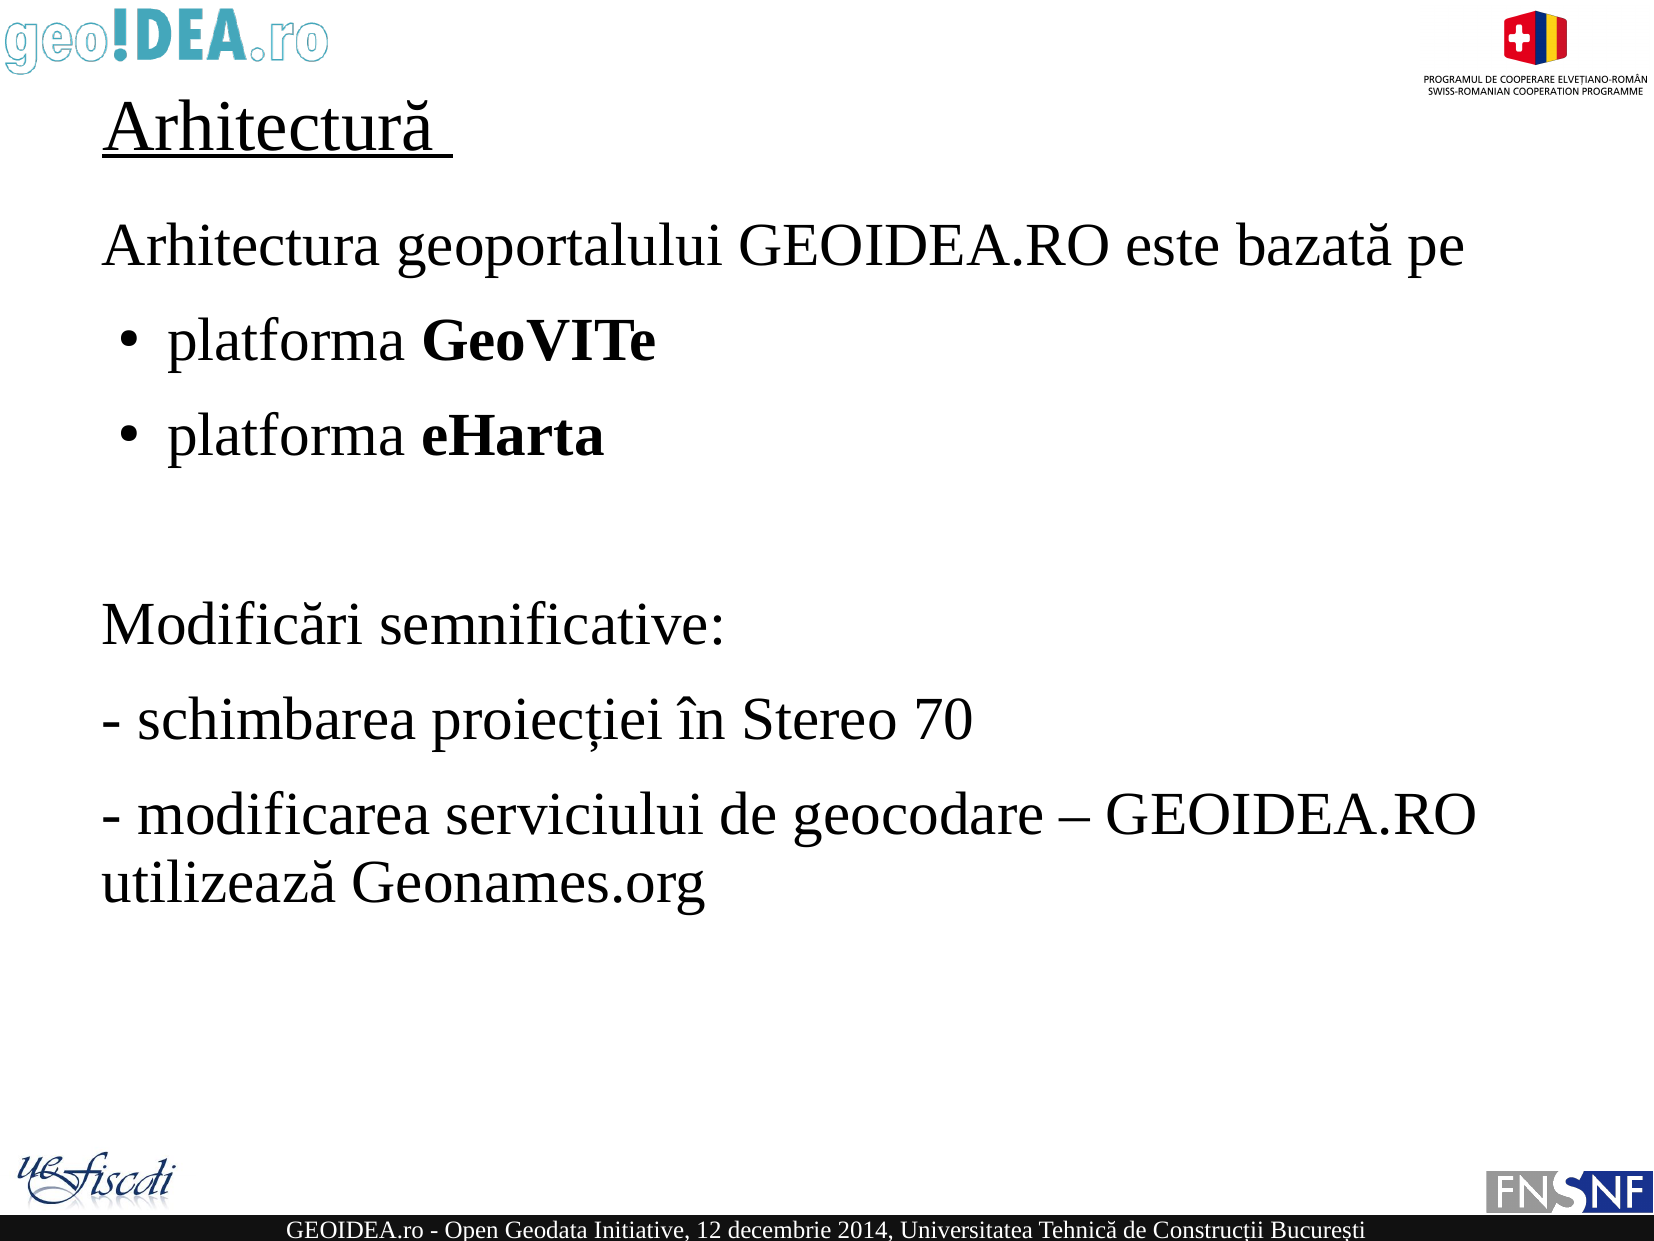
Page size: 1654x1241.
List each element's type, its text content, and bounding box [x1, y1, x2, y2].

picture [0, 1139, 196, 1213]
picture [1485, 1169, 1654, 1215]
title Arhitectură [0, 75, 556, 176]
list Arhitectura geoportalului GEOIDEA.RO este bazată pe platforma GeoVITe platforma eHarta Modificări semnificative: - schimbarea proiecției în Stereo 70 - modificarea serviciului de geocodare – GEOIDEA.RO utilizează Geonames.org [101, 210, 1591, 931]
picture [1420, 5, 1650, 99]
picture [1, 5, 331, 75]
